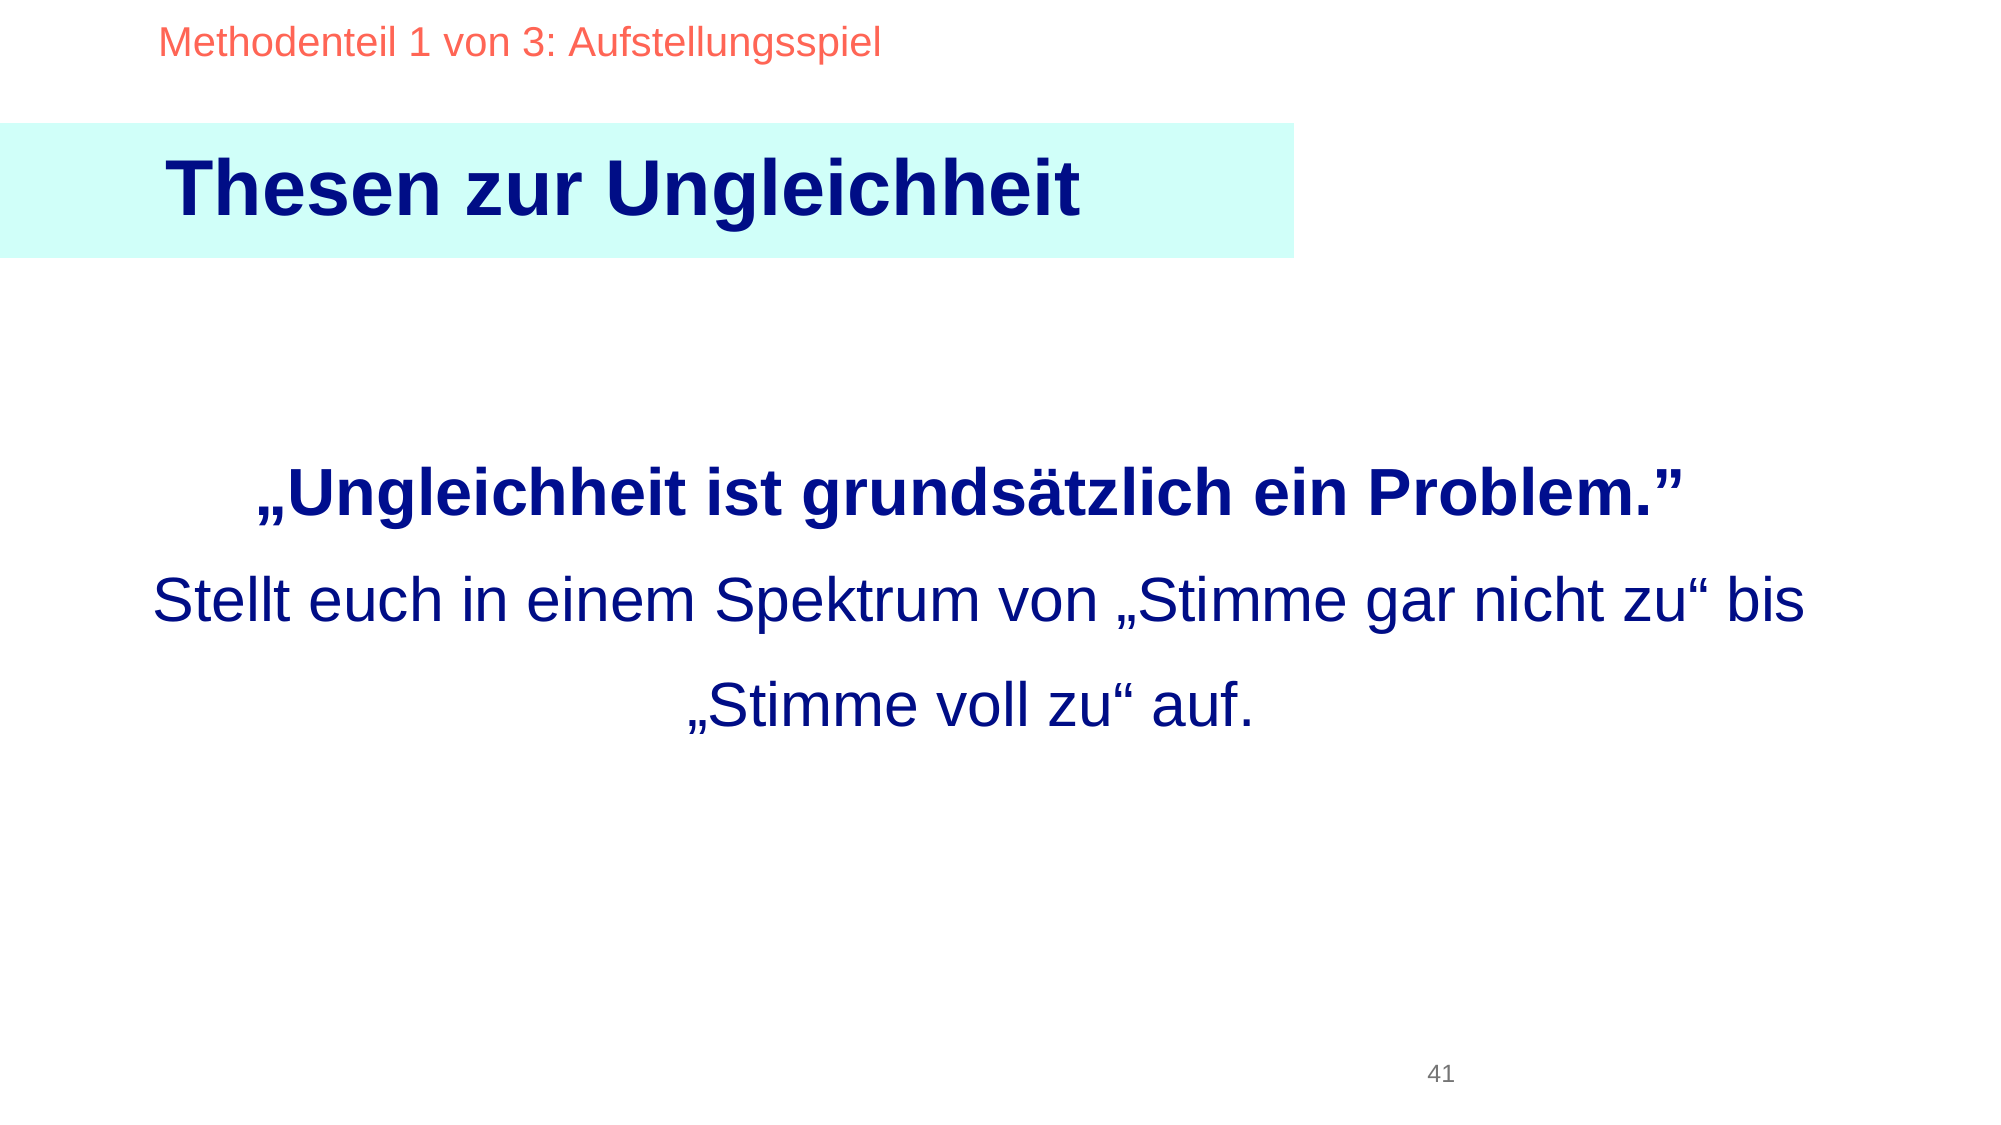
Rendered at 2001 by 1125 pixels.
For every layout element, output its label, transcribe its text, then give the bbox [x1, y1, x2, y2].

list Thesen zur Ungleichheit [150, 126, 1139, 255]
list „Ungleichheit ist grundsätzlich ein Problem.” Stellt euch in einem Spektrum von „Stimme gar nicht zu“ bis „Stimme voll zu“ auf. [137, 299, 1863, 1065]
list Methodenteil 1 von 3: Aufstellungsspiel [105, 12, 1242, 93]
